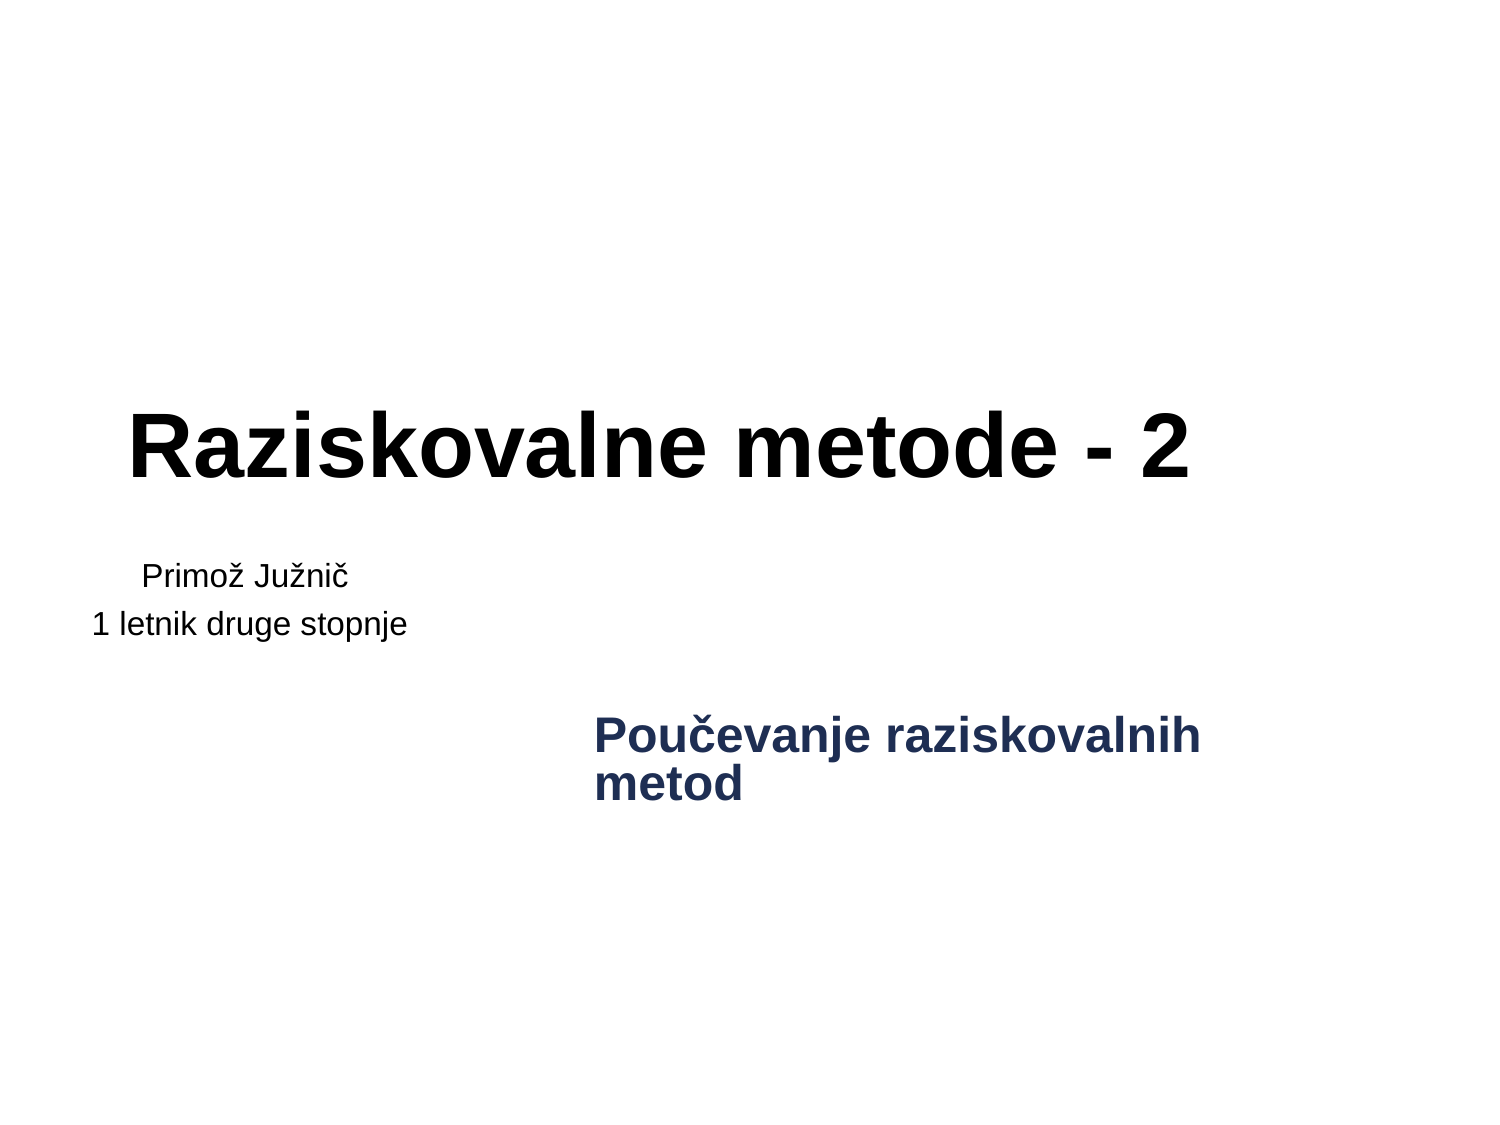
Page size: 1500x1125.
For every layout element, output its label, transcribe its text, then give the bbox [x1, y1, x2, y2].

subtitle Poučevanje raziskovalnih metod [578, 621, 1375, 976]
text_box Primož Južnič 1 letnik druge stopnje [37, 450, 463, 1051]
title Raziskovalne metode - 2 [112, 113, 1388, 504]
